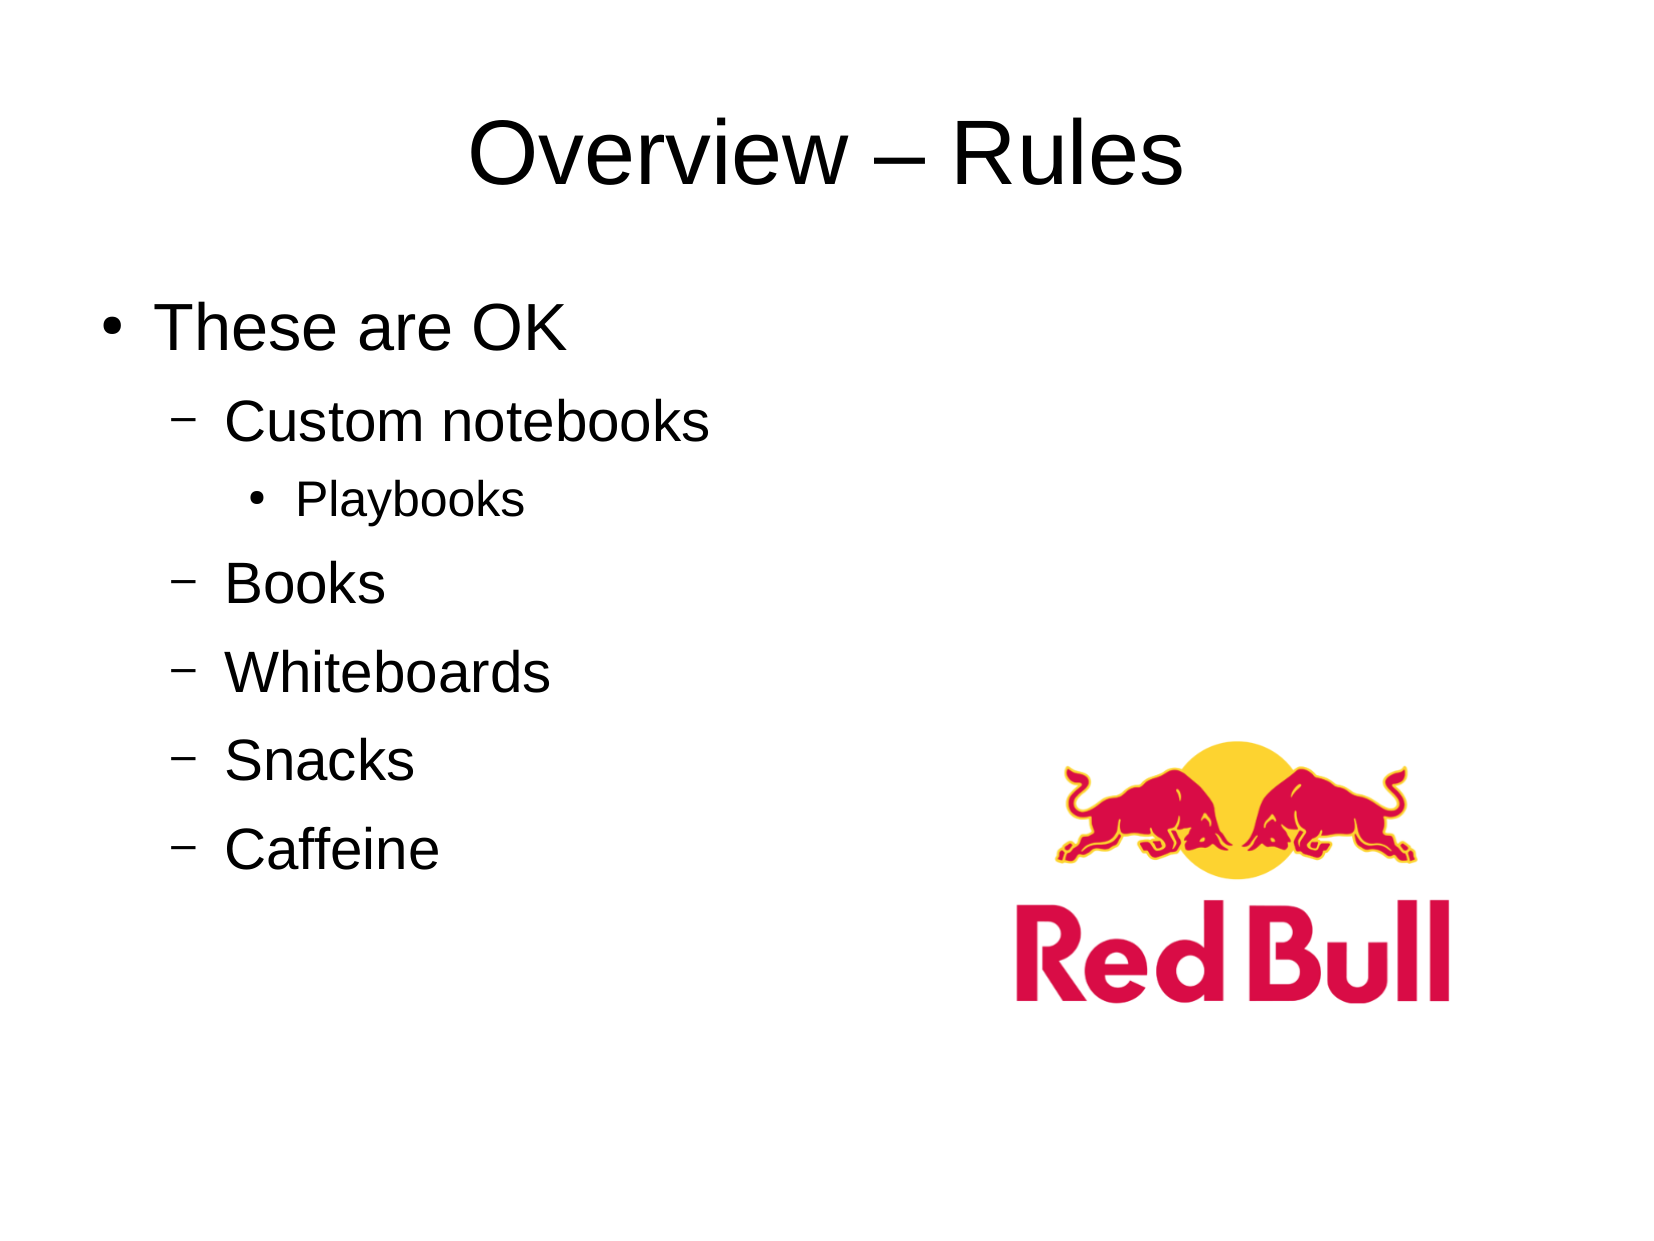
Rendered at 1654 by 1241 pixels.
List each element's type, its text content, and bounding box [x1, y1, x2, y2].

title Overview – Rules [82, 49, 1571, 257]
picture [975, 614, 1490, 1130]
list These are OK Custom notebooks Playbooks Books Whiteboards Snacks Caffeine [82, 290, 1571, 1010]
